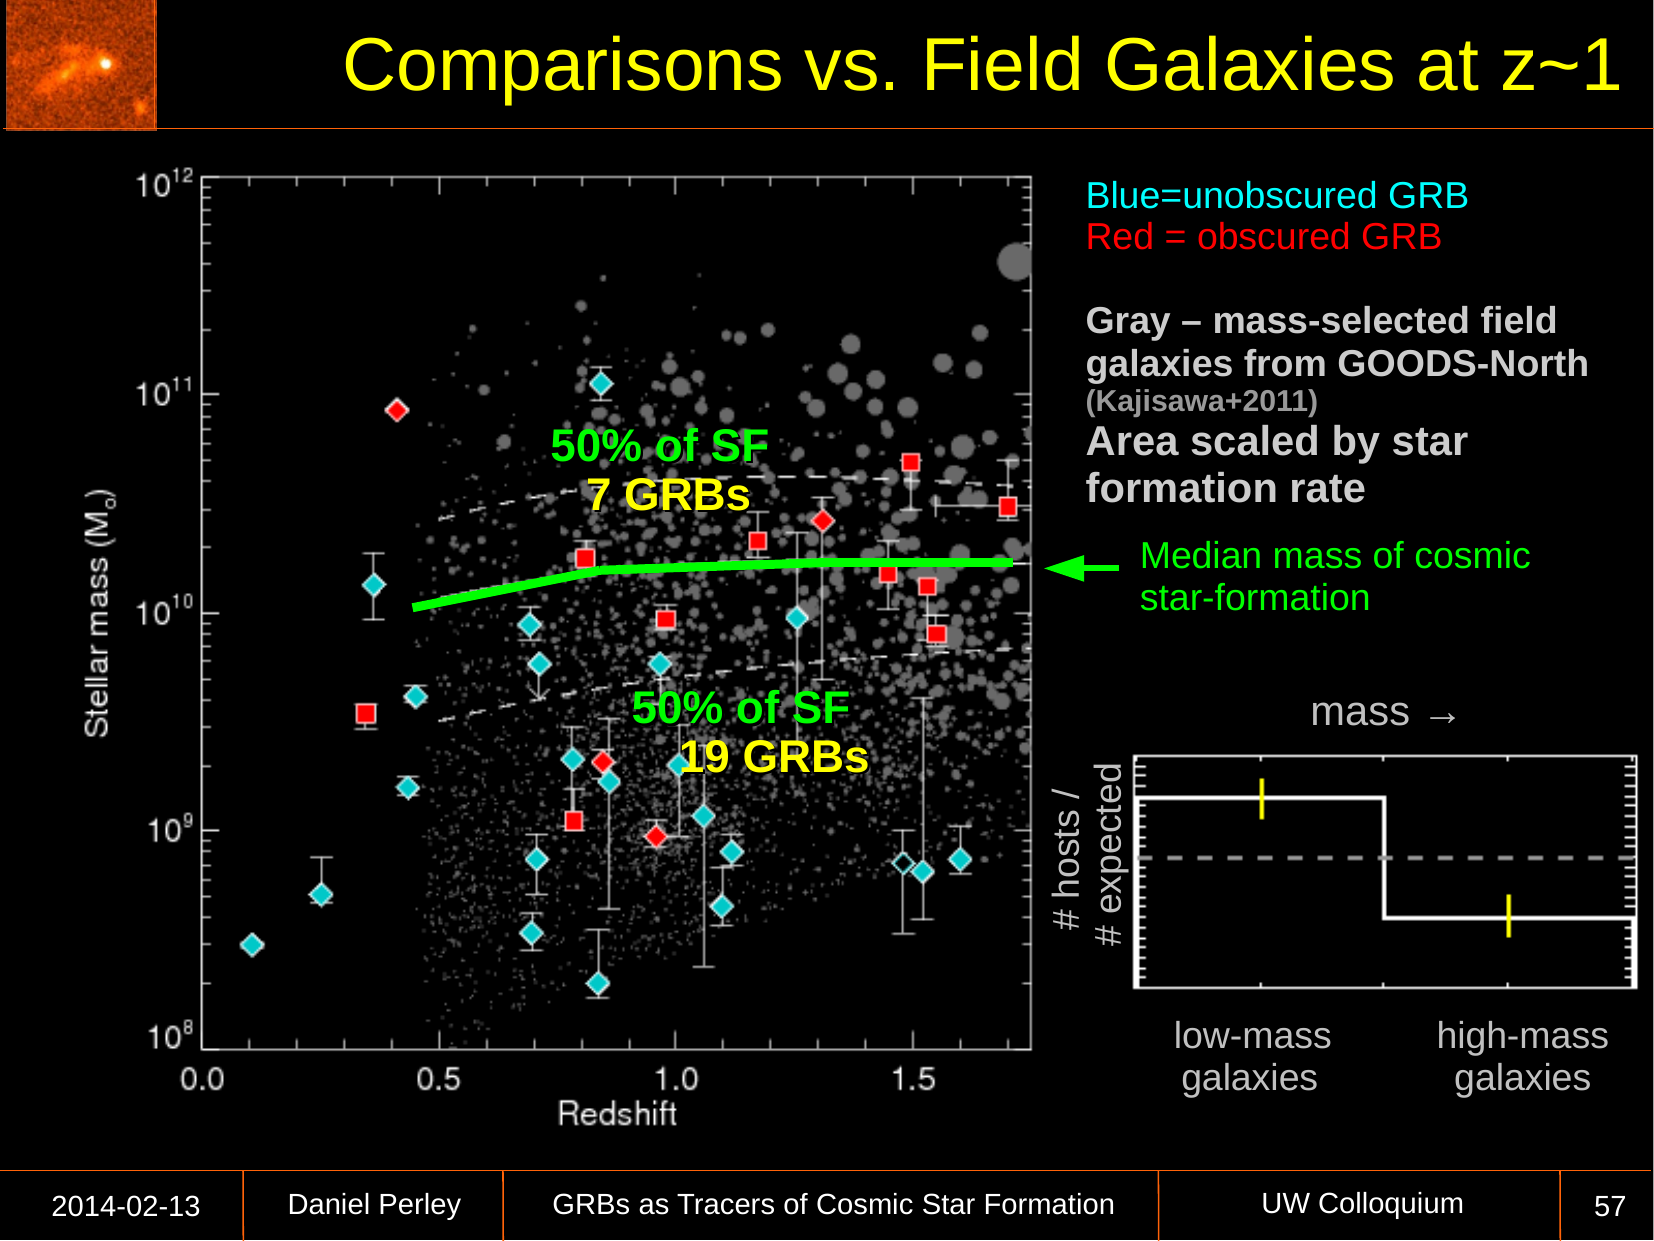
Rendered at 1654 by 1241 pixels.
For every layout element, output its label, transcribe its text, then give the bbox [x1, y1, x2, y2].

picture [75, 162, 1051, 1138]
text_box 50% of SF [532, 409, 833, 482]
picture [1125, 749, 1651, 997]
title Comparisons vs. Field Galaxies at z~1 [187, 21, 1624, 108]
text_box 50% of SF [613, 671, 914, 745]
text_box 7 GRBs [568, 458, 831, 531]
text_box # hosts / # expected [1034, 742, 1140, 968]
text_box 19 GRBs [661, 720, 924, 793]
text_box low-mass high-mass galaxies galaxies [1142, 1003, 1631, 1109]
text_box Median mass of cosmic star-formation [1125, 526, 1562, 626]
text_box mass → [1285, 680, 1501, 742]
picture [7, 0, 154, 128]
text_box Blue=unobscured GRB Red = obscured GRB Gray – mass-selected field galaxies from GOODS-North (Kajisawa+2011) Area scaled by star formation rate [1067, 163, 1613, 522]
